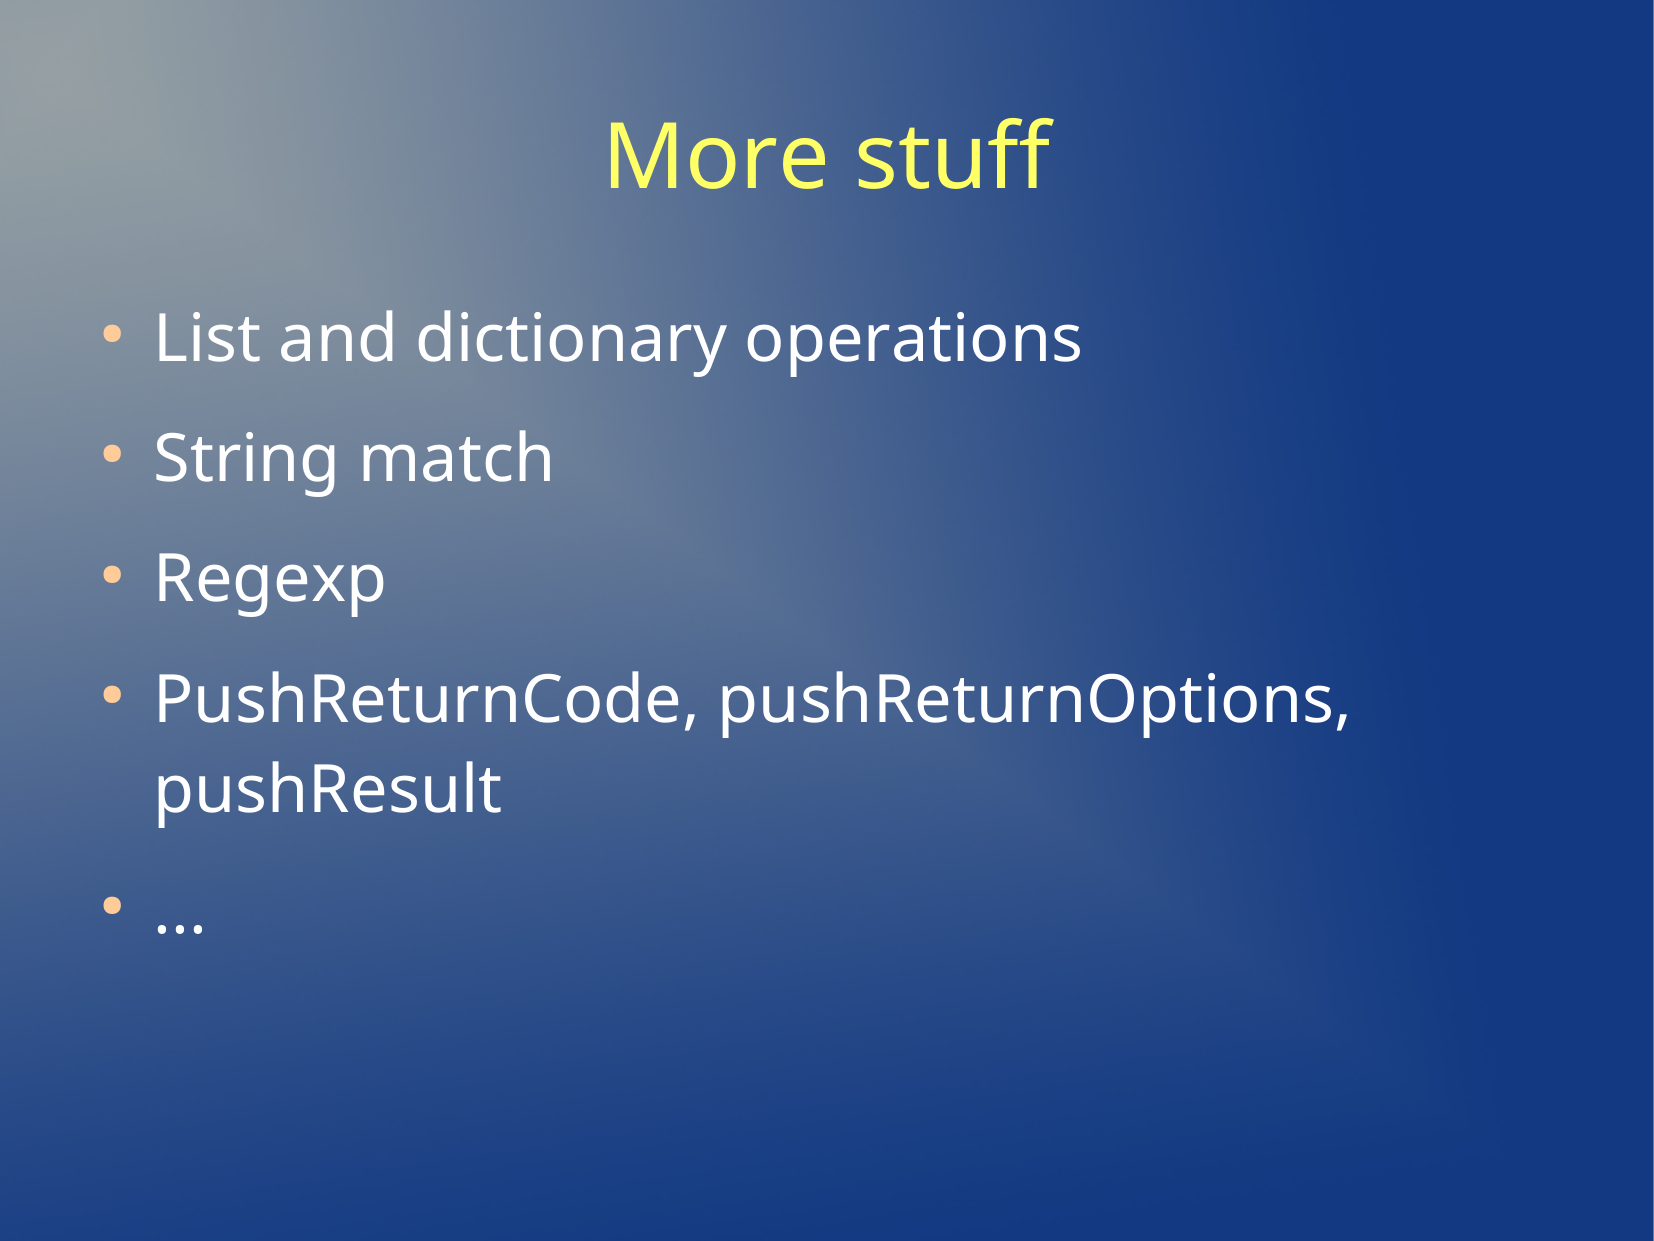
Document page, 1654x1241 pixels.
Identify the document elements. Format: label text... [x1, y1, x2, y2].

title More stuff [82, 56, 1571, 250]
picture [0, 0, 1654, 1241]
list List and dictionary operations String match Regexp PushReturnCode, pushReturnOptions, pushResult ... [82, 290, 1571, 1094]
